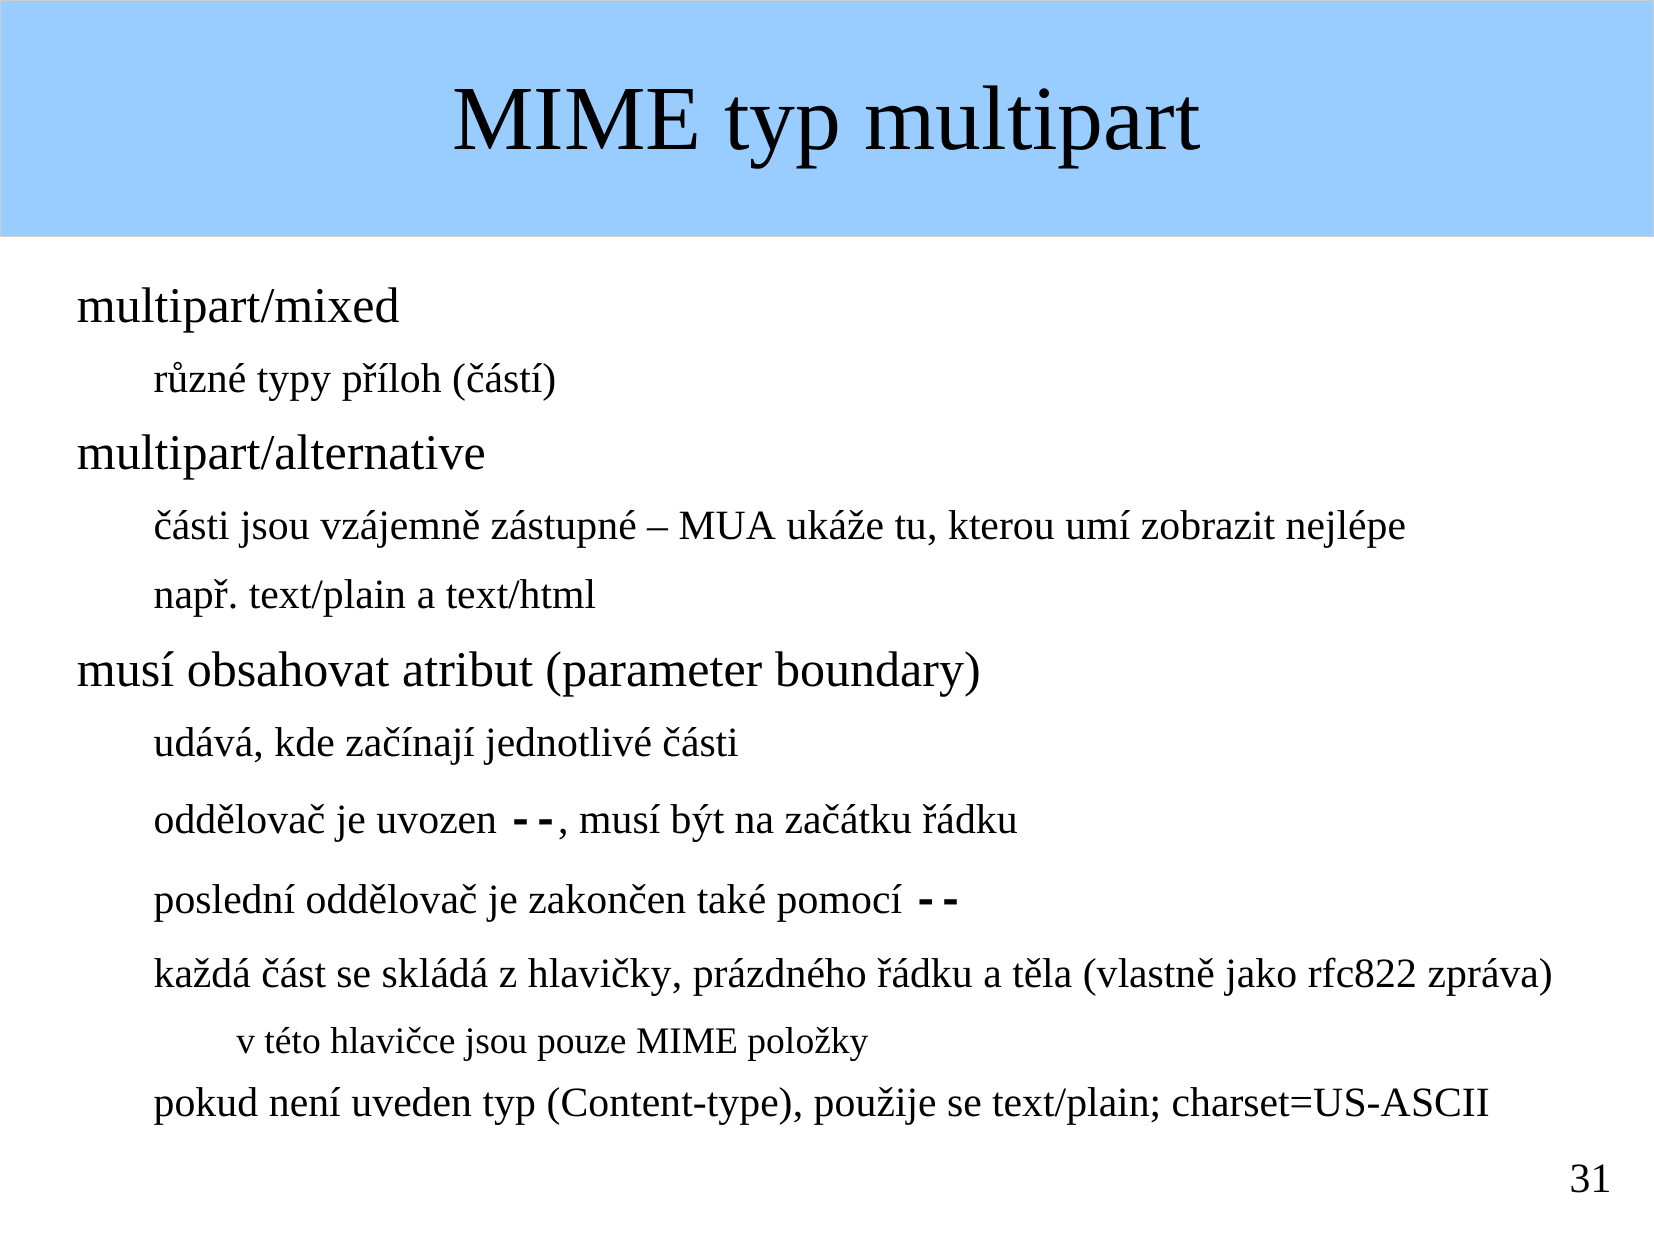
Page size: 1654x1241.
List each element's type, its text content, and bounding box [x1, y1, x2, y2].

list multipart/mixed různé typy příloh (částí) multipart/alternative části jsou vzájemně zástupné – MUA ukáže tu, kterou umí zobrazit nejlépe např. text/plain a text/html musí obsahovat atribut (parameter boundary) udává, kde začínají jednotlivé části oddělovač je uvozen --, musí být na začátku řádku poslední oddělovač je zakončen také pomocí -- každá část se skládá z hlavičky, prázdného řádku a těla (vlastně jako rfc822 zpráva) v této hlavičce jsou pouze MIME položky pokud není uveden typ (Content-type), použije se text/plain; charset=US-ASCII [59, 277, 1571, 1167]
title MIME typ multipart [0, 0, 1654, 237]
